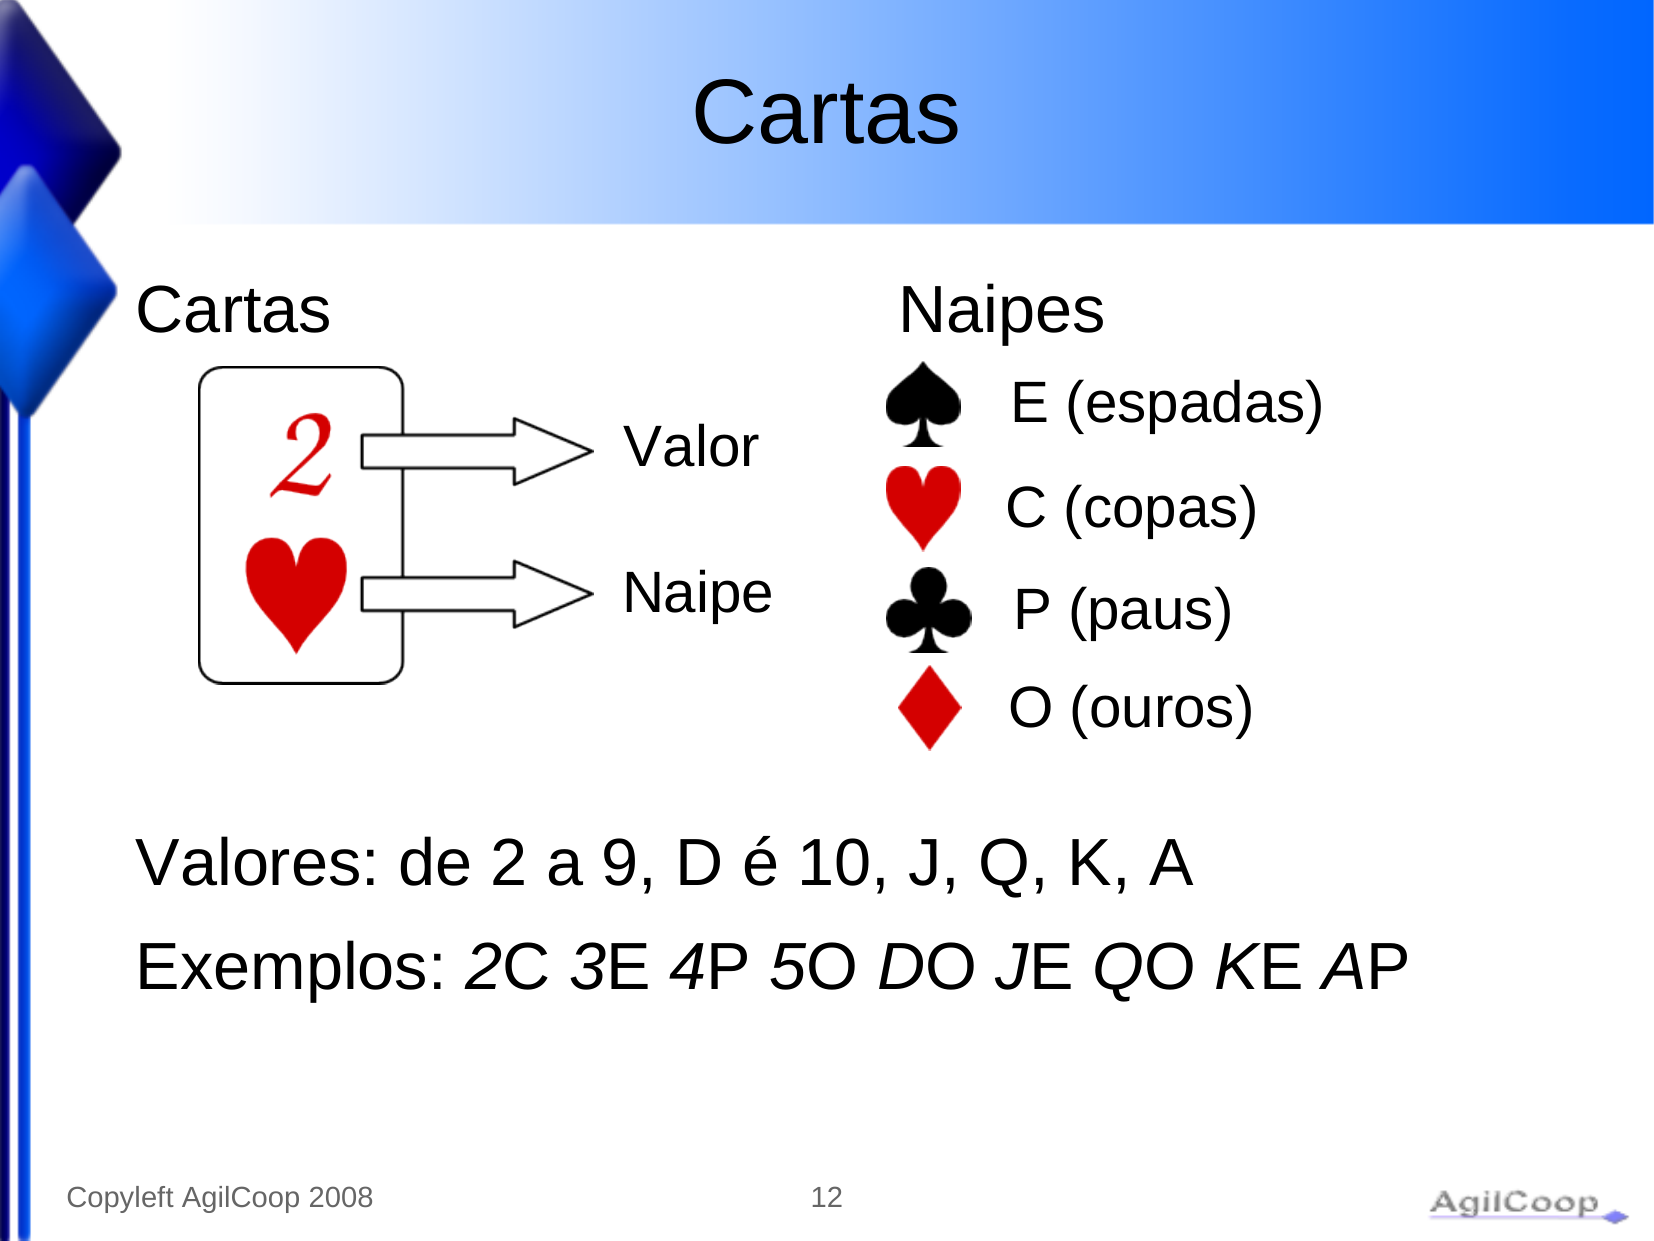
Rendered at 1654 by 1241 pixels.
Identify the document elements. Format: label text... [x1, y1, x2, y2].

text_box Valor [609, 406, 775, 487]
title Cartas [82, 8, 1571, 216]
list Cartas Valores: de 2 a 9, D é 10, J, Q, K, A Exemplos: 2C 3E 4P 5O DO JE QO KE AP [118, 271, 1599, 1123]
picture [0, 0, 1654, 1241]
text_box Naipe [607, 552, 790, 633]
list Naipes [880, 271, 1607, 1108]
